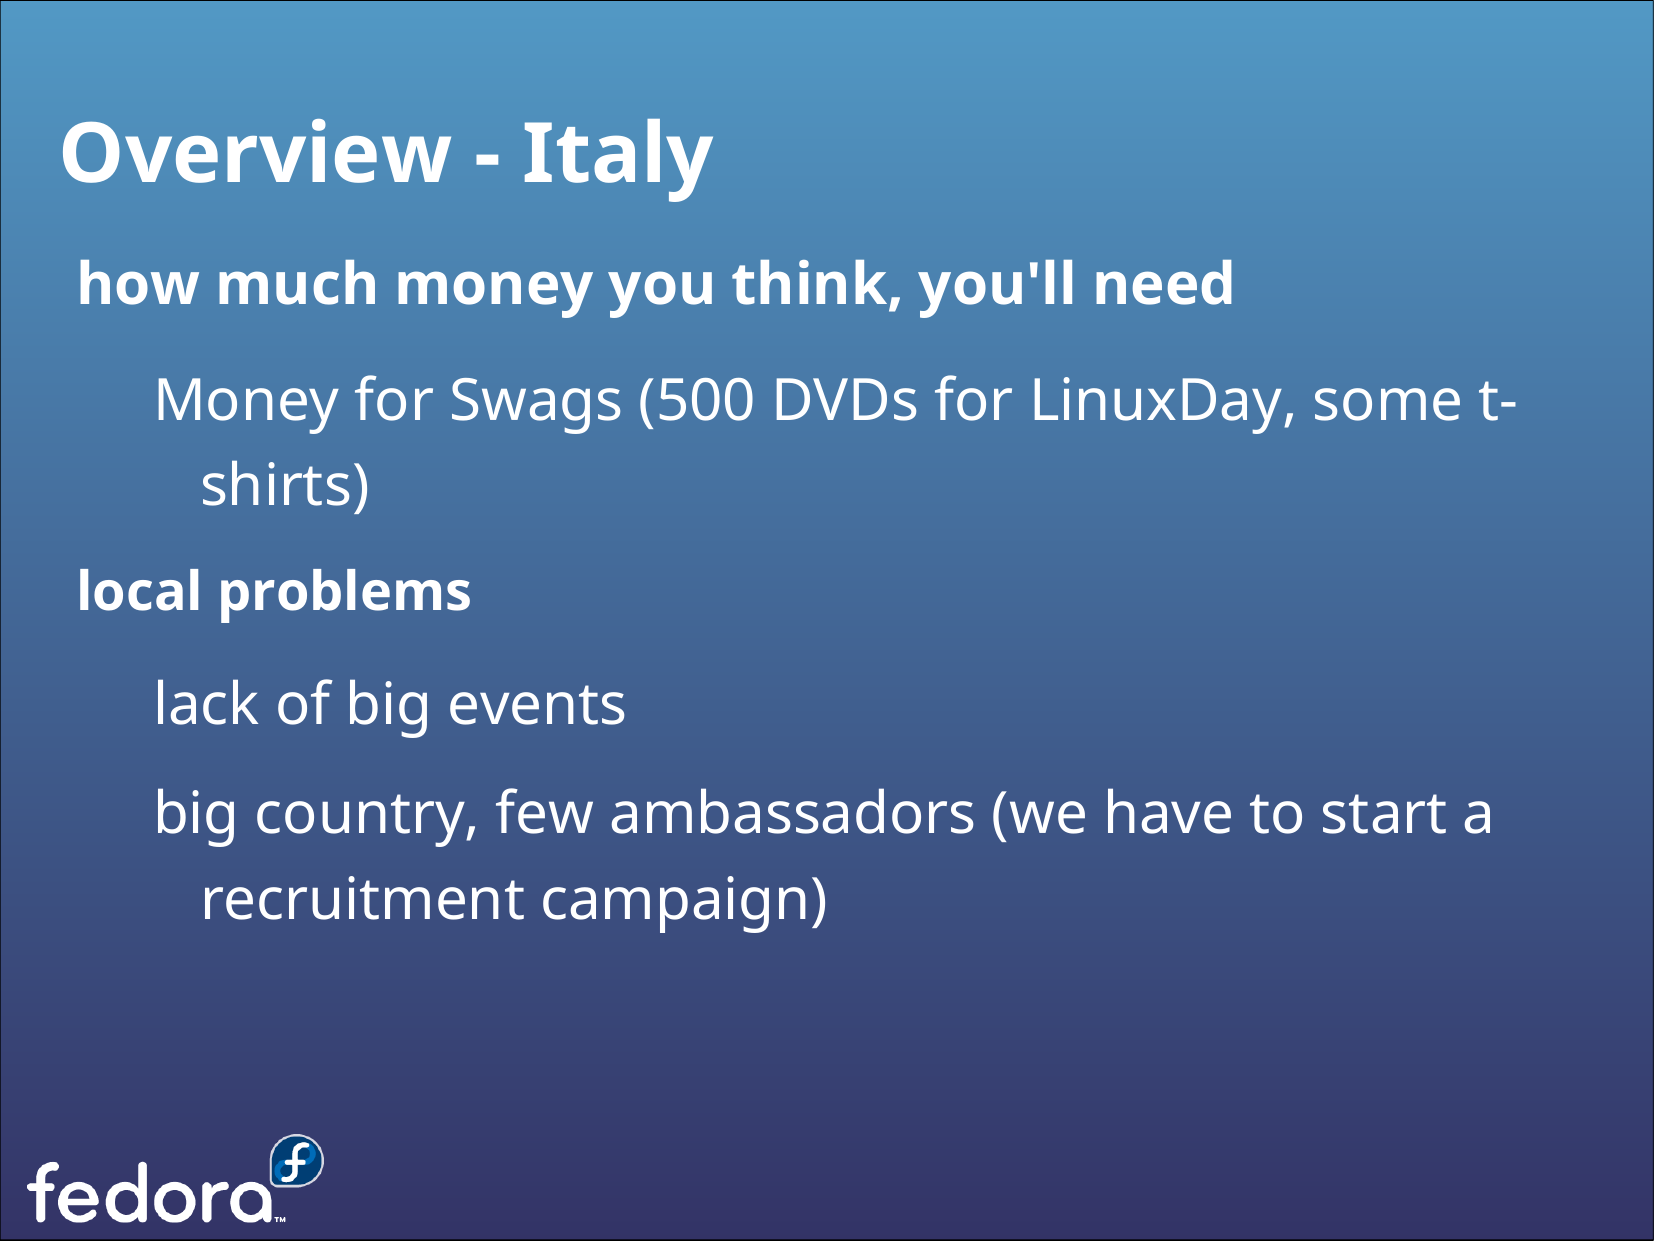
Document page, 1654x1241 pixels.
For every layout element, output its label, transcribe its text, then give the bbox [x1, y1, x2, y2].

picture [26, 1133, 325, 1223]
title Overview - Italy [59, 95, 1624, 200]
list how much money you think, you'll need Money for Swags (500 DVDs for LinuxDay, some t-shirts) local problems lack of big events big country, few ambassadors (we have to start a recruitment campaign) [59, 236, 1624, 1063]
